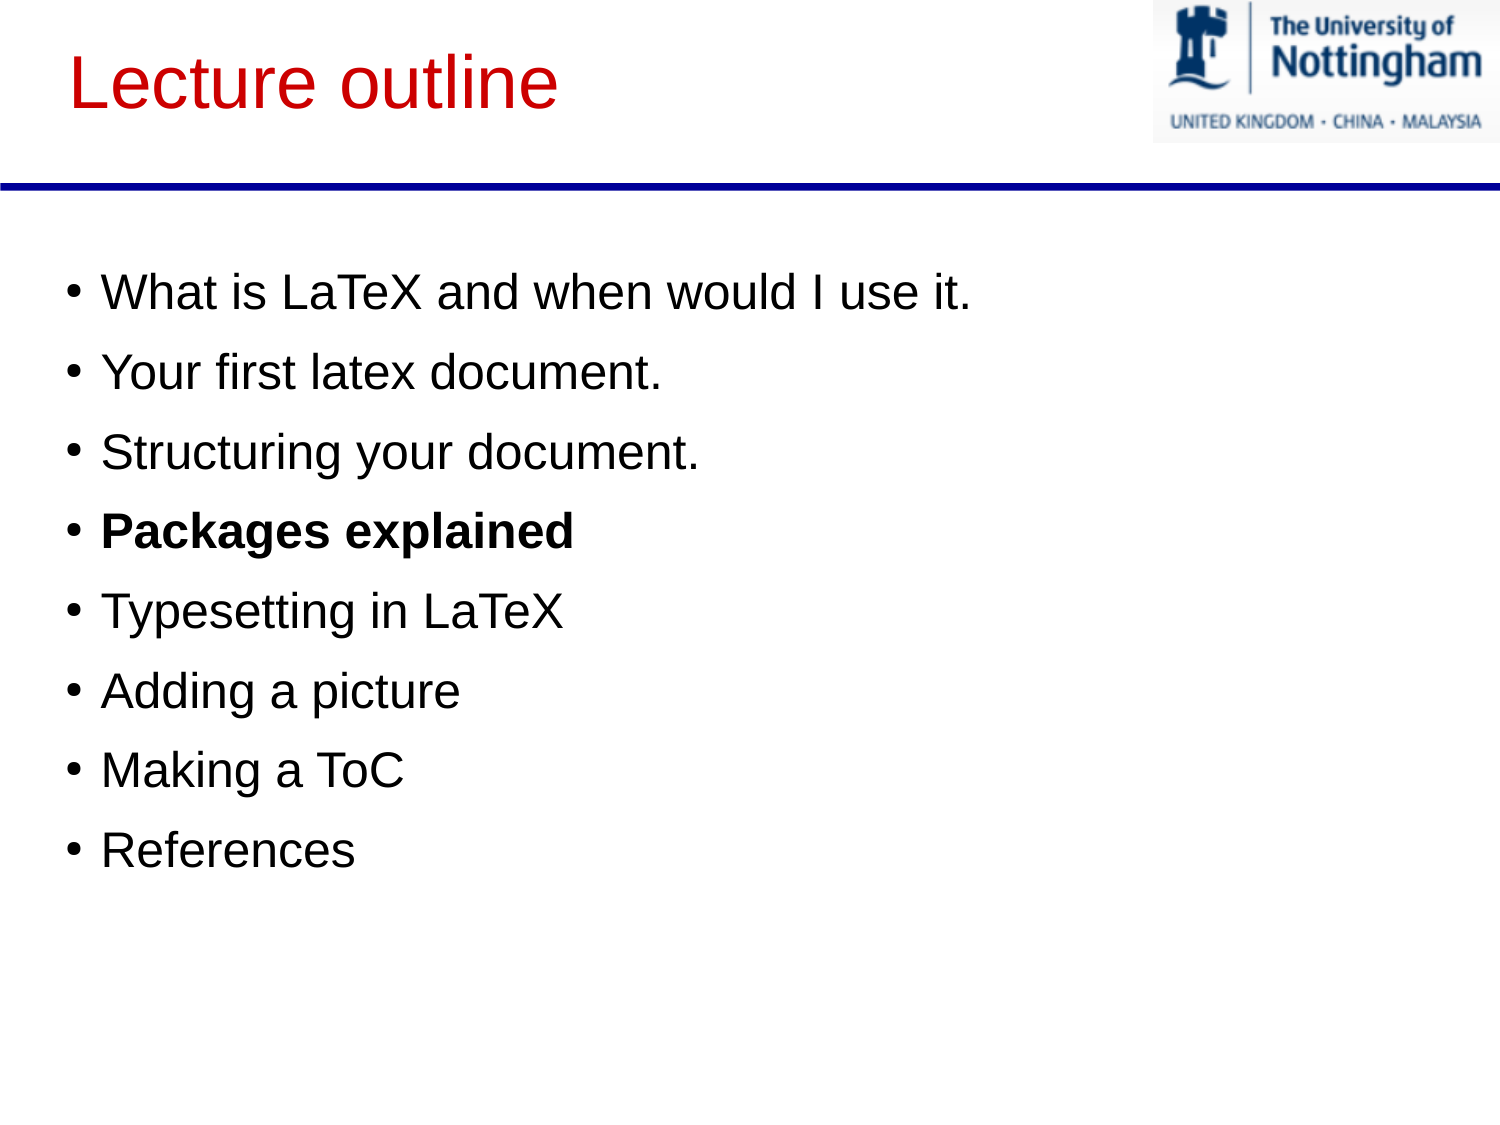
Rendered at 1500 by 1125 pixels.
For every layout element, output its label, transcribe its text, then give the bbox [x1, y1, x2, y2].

text_box Lecture outline [53, 33, 947, 133]
text_box What is LaTeX and when would I use it. Your first latex document. Structuring your document. Packages explained Typesetting in LaTeX Adding a picture Making a ToC References [50, 257, 1313, 886]
picture [1153, 0, 1500, 143]
